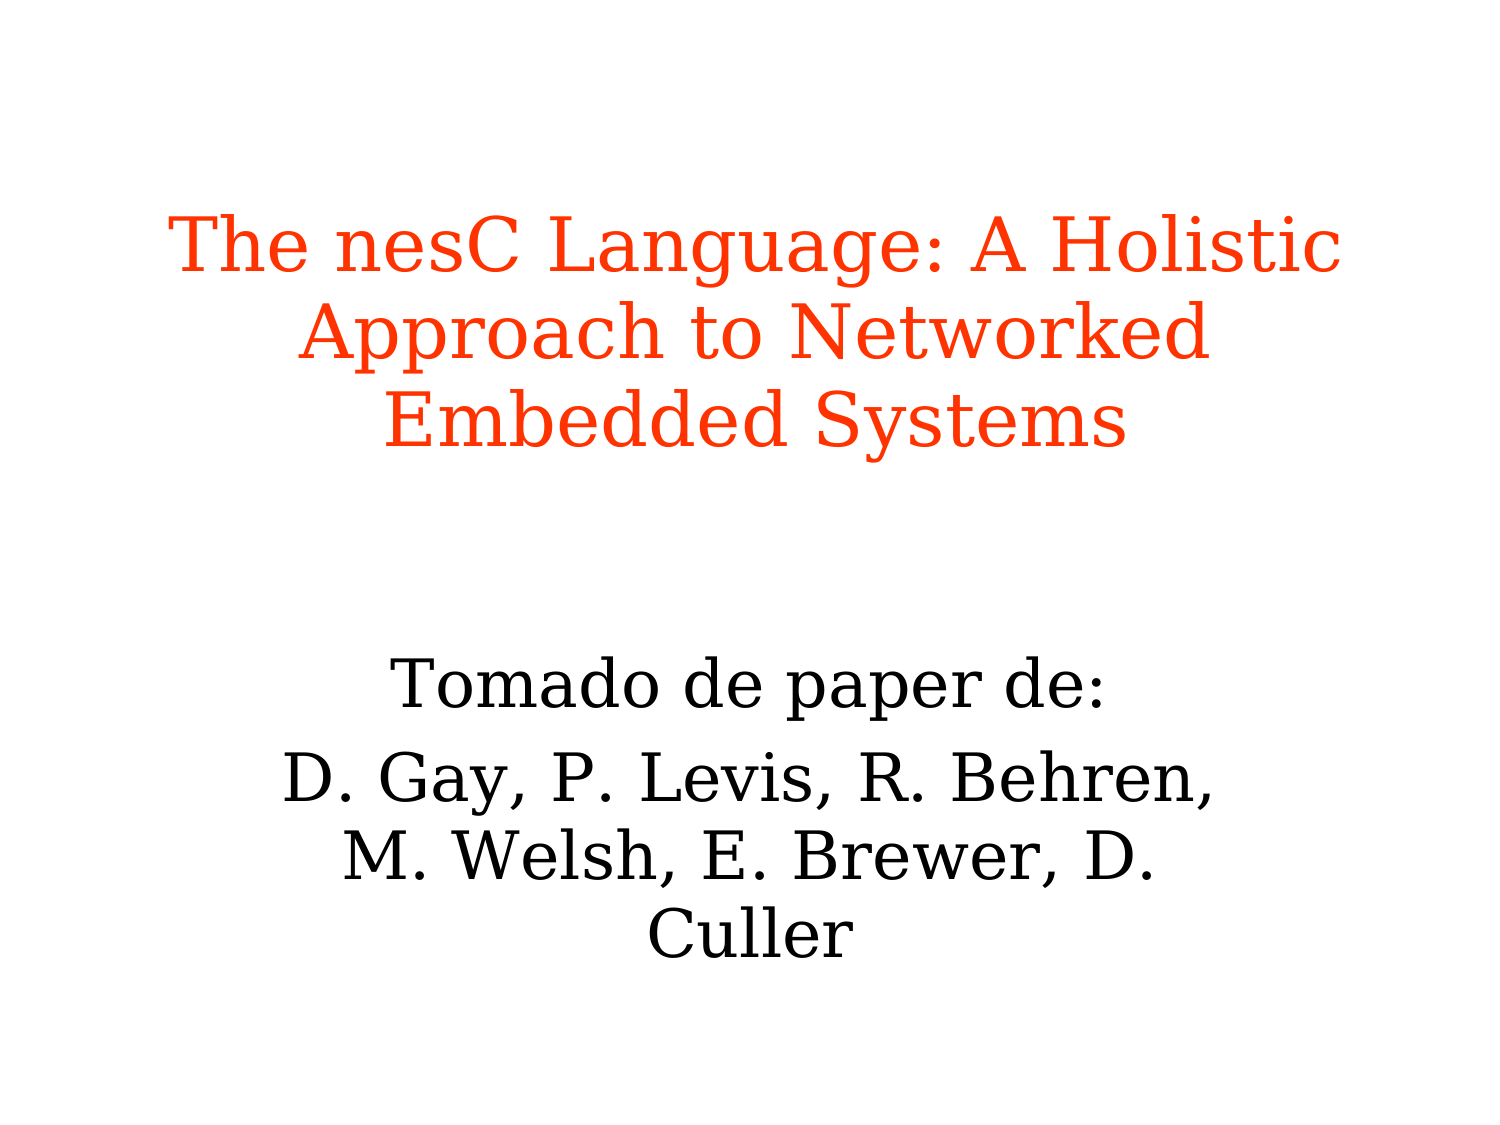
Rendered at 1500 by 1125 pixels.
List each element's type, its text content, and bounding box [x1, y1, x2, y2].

subtitle Tomado de paper de: D. Gay, P. Levis, R. Behren, M. Welsh, E. Brewer, D. Culler [225, 637, 1276, 981]
title The nesC Language: A Holistic Approach to Networked Embedded Systems [125, 190, 1388, 476]
